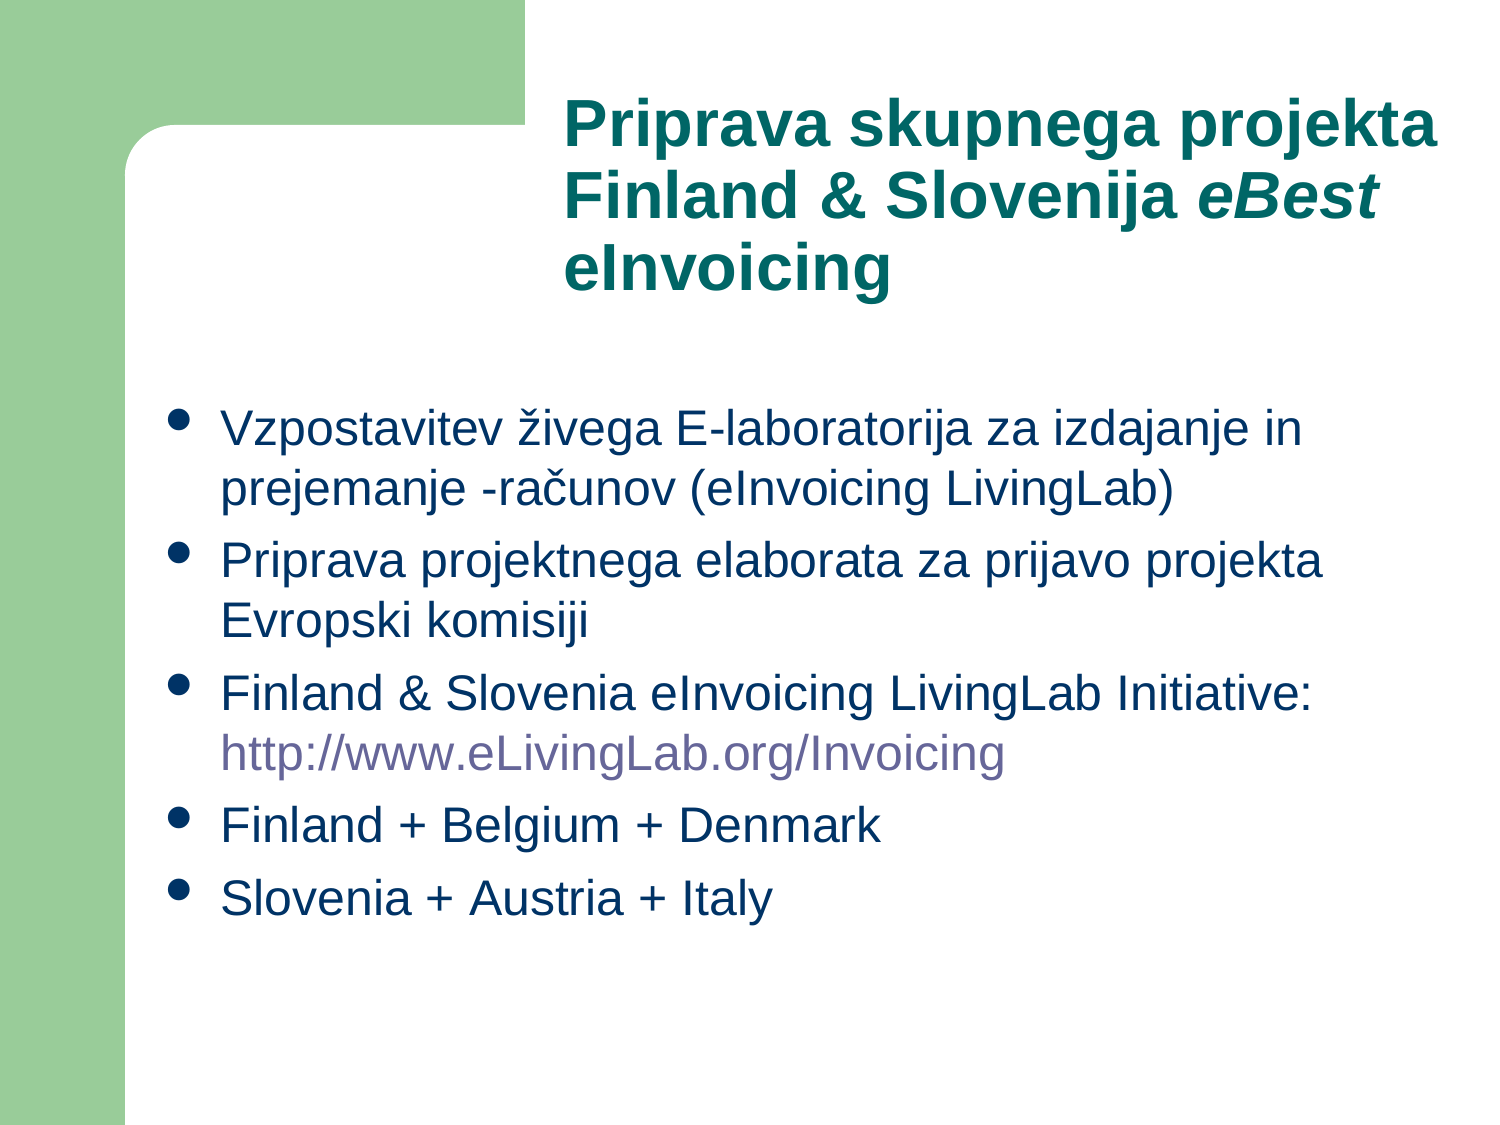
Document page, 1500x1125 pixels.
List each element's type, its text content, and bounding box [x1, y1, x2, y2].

title Priprava skupnega projekta Finland & Slovenija eBest eInvoicing [549, 42, 1459, 313]
list Vzpostavitev živega E-laboratorija za izdajanje in prejemanje -računov (eInvoicing LivingLab) Priprava projektnega elaborata za prijavo projekta Evropski komisiji Finland & Slovenia eInvoicing LivingLab Initiative: http://www.eLivingLab.org/Invoicing Finland + Belgium + Denmark Slovenia + Austria + Italy [149, 387, 1463, 1078]
